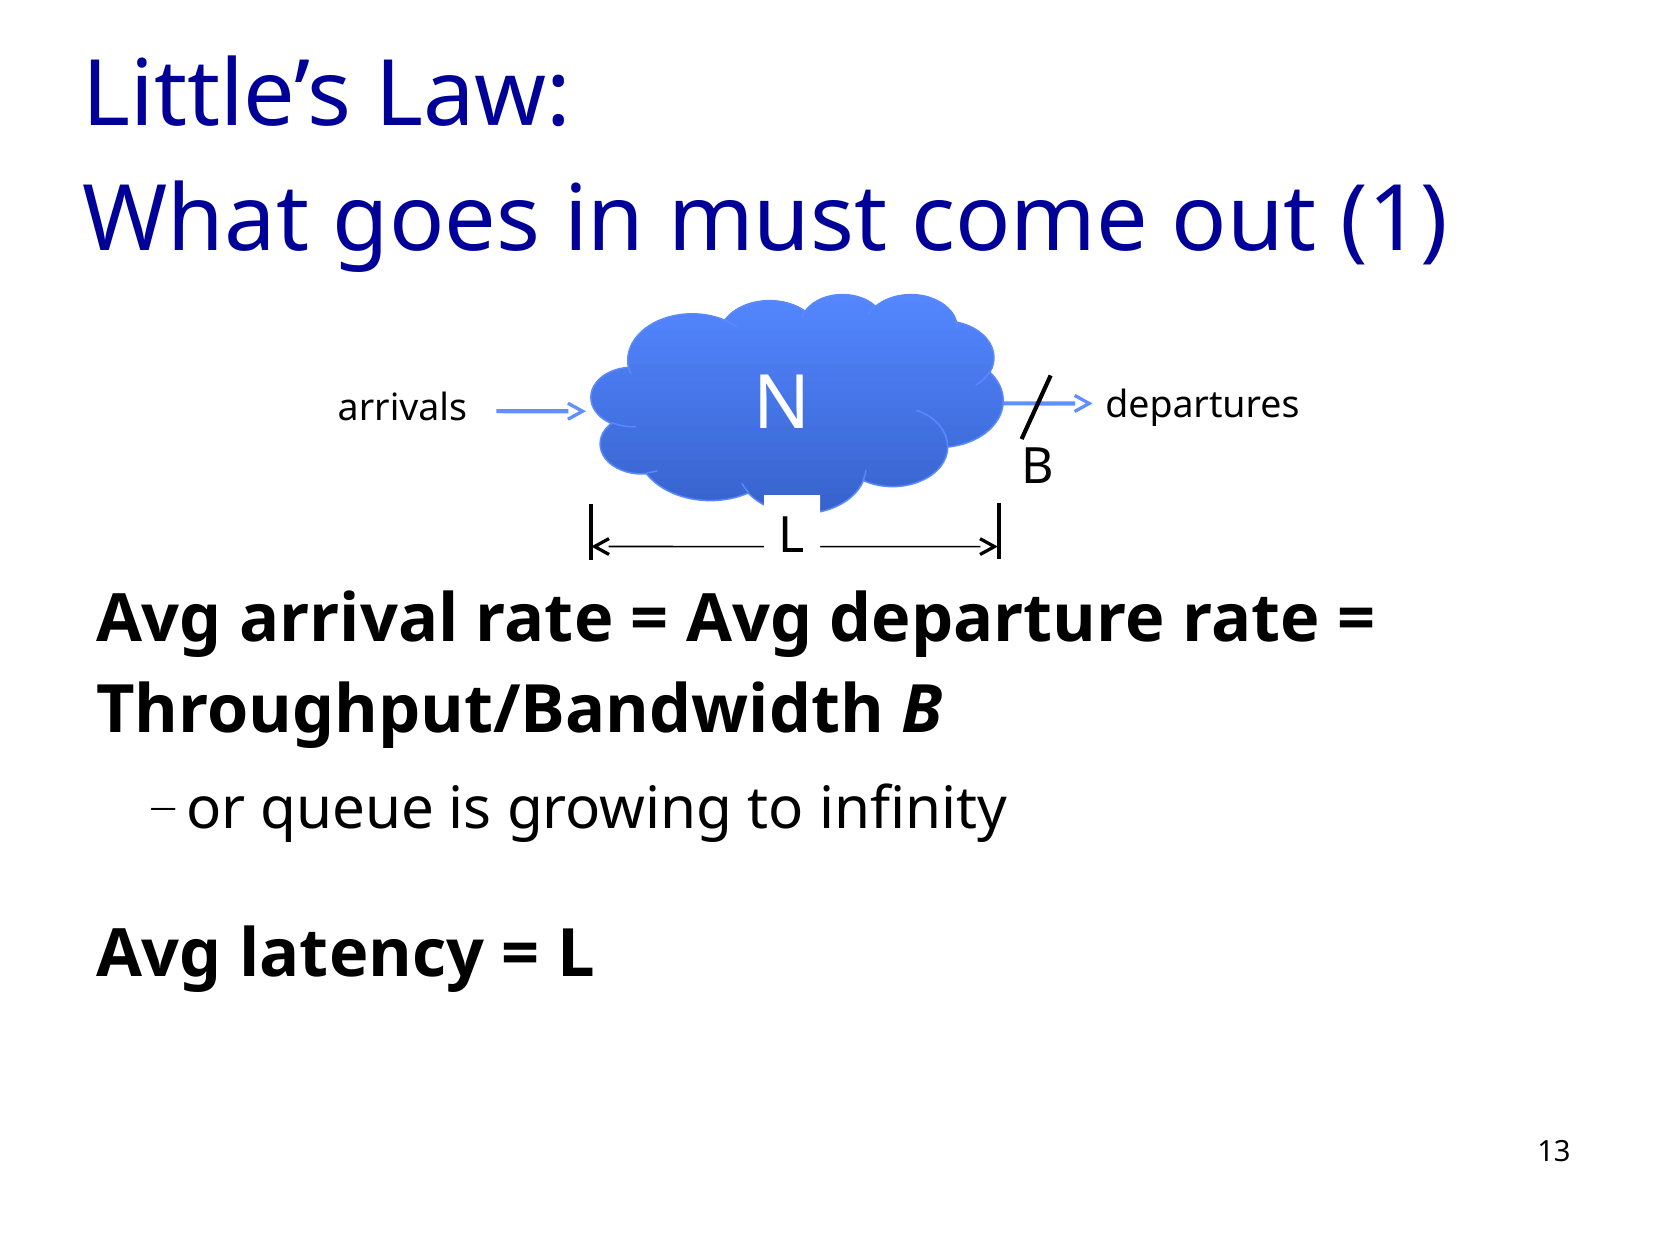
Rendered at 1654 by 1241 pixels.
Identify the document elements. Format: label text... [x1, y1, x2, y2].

text_box departures [1090, 372, 1315, 433]
title Little’s Law: What goes in must come out (1) [82, 49, 1571, 257]
text_box B [1006, 425, 1069, 501]
list Avg arrival rate = Avg departure rate = Throughput/Bandwidth B or queue is growing to infinity Avg latency = L [60, 570, 1571, 1096]
text_box L [764, 495, 821, 570]
text_box N [590, 294, 1004, 512]
text_box arrivals [322, 375, 482, 436]
